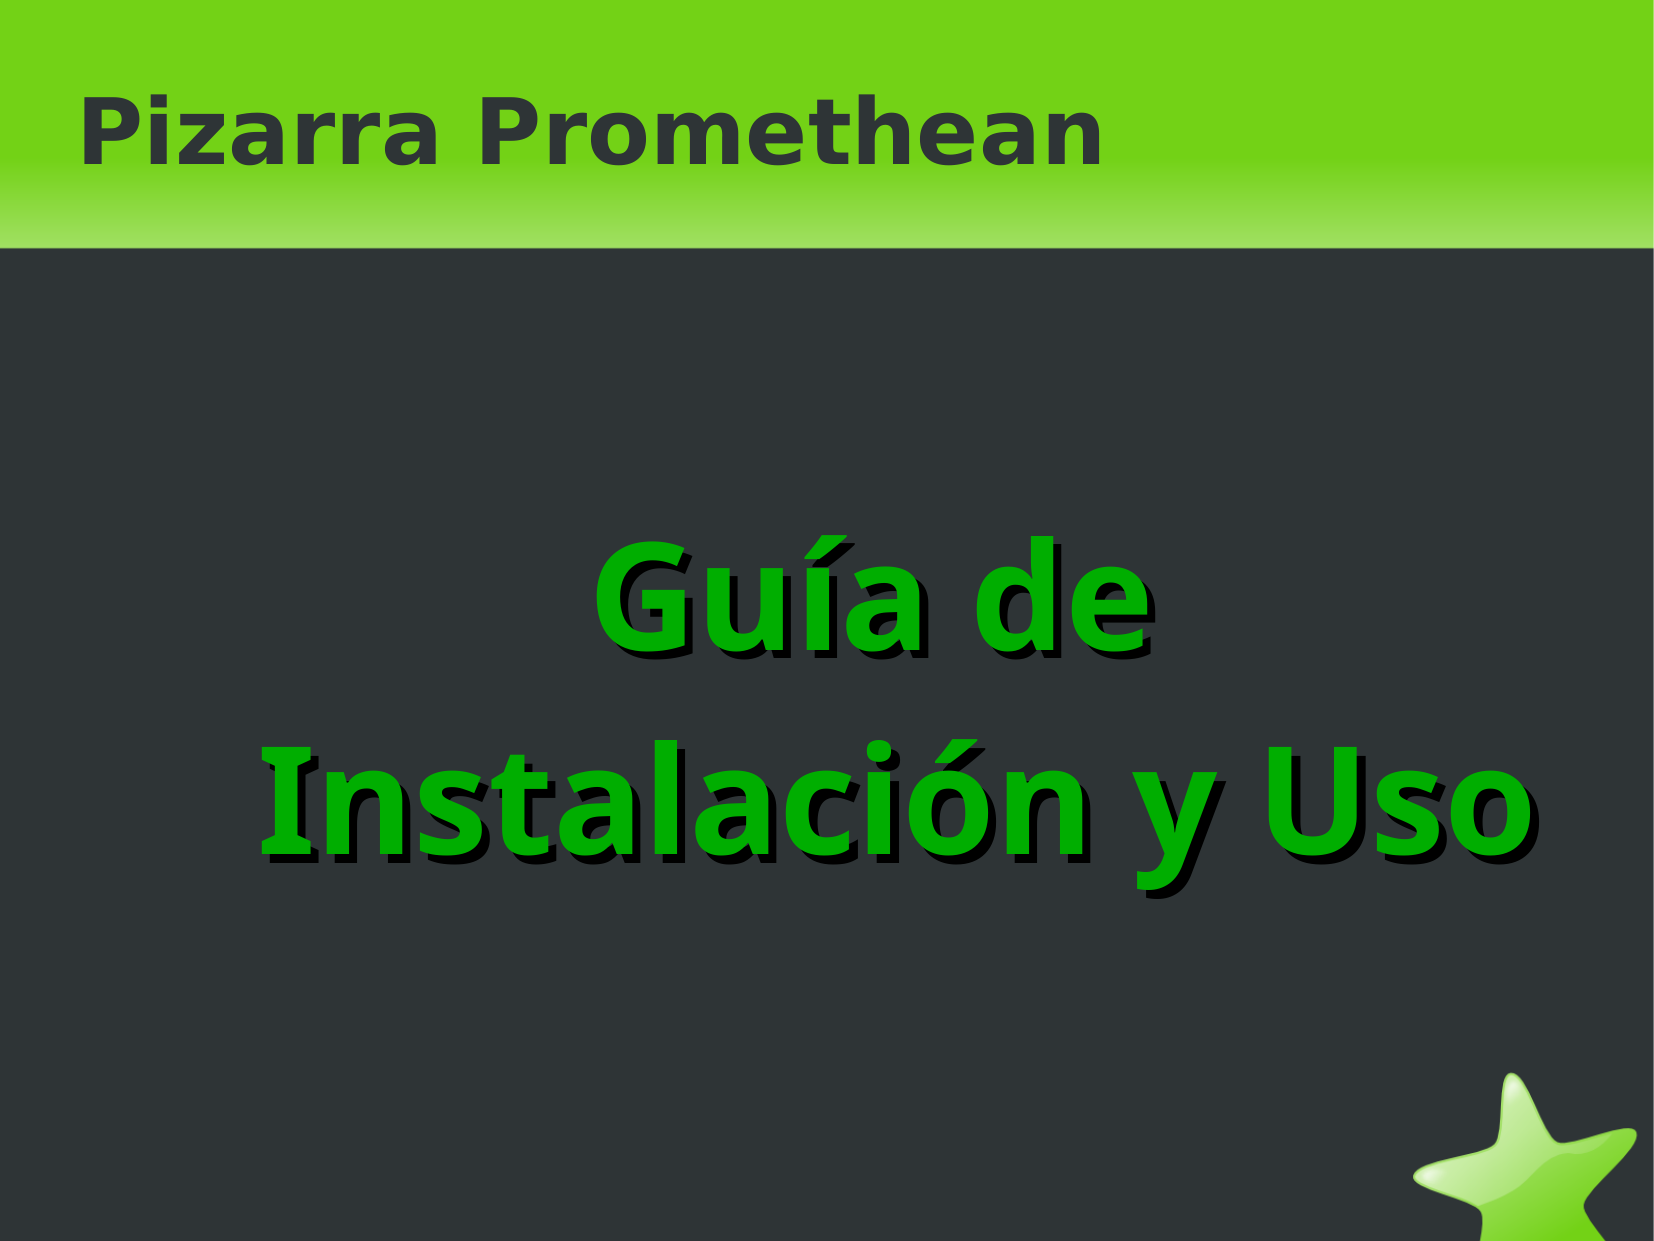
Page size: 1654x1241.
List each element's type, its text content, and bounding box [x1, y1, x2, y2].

list Guía de Instalación y Uso [82, 290, 1571, 1116]
picture [0, 0, 1654, 1241]
title Pizarra Promethean [76, 36, 1565, 229]
